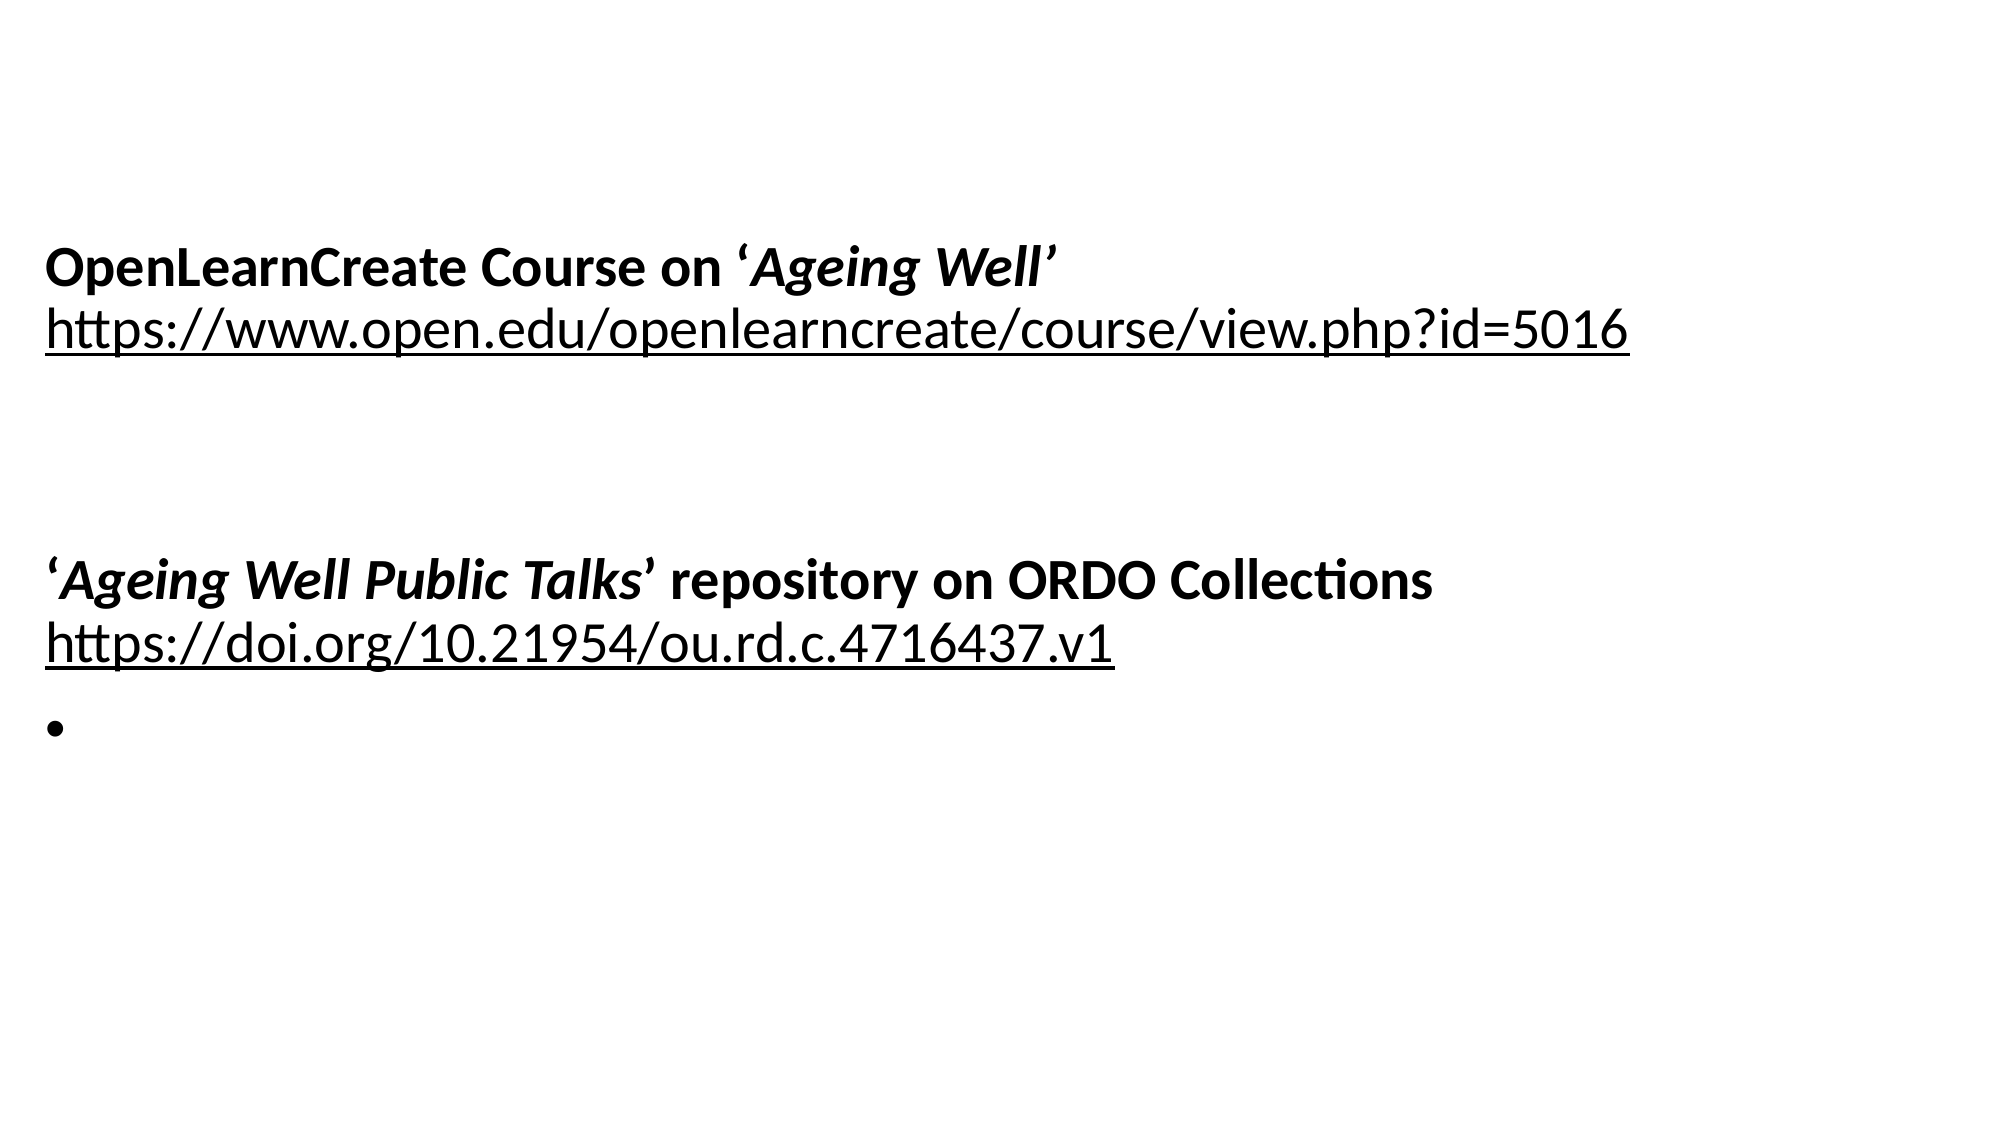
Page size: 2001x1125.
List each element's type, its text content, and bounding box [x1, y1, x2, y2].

list OpenLearnCreate Course on ‘Ageing Well’ https://www.open.edu/openlearncreate/course/view.php?id=5016 ‘Ageing Well Public Talks’ repository on ORDO Collections https://doi.org/10.21954/ou.rd.c.4716437.v1 [30, 137, 1863, 1014]
